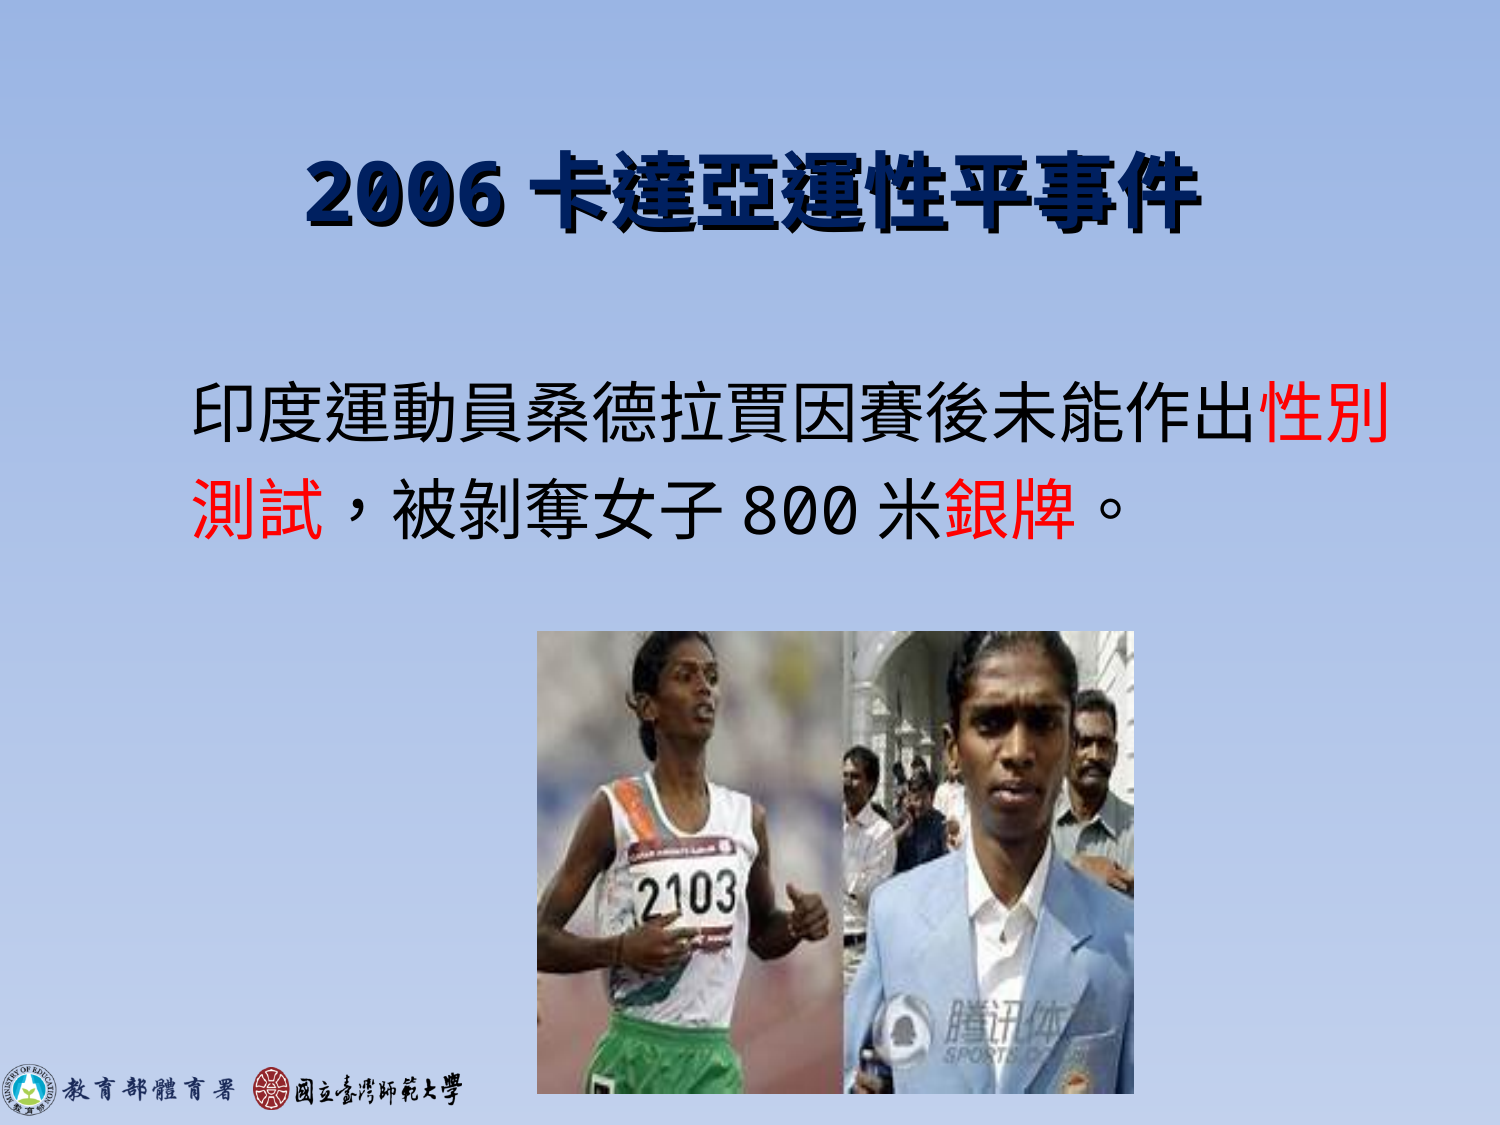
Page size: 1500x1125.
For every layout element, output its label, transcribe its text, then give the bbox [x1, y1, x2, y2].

text_box 2006卡達亞運性平事件 [105, 105, 1397, 272]
text_box 印度運動員桑德拉賈因賽後未能作出性別測試，被剝奪女子800米銀牌。 [176, 363, 1418, 555]
picture [537, 631, 1134, 1094]
